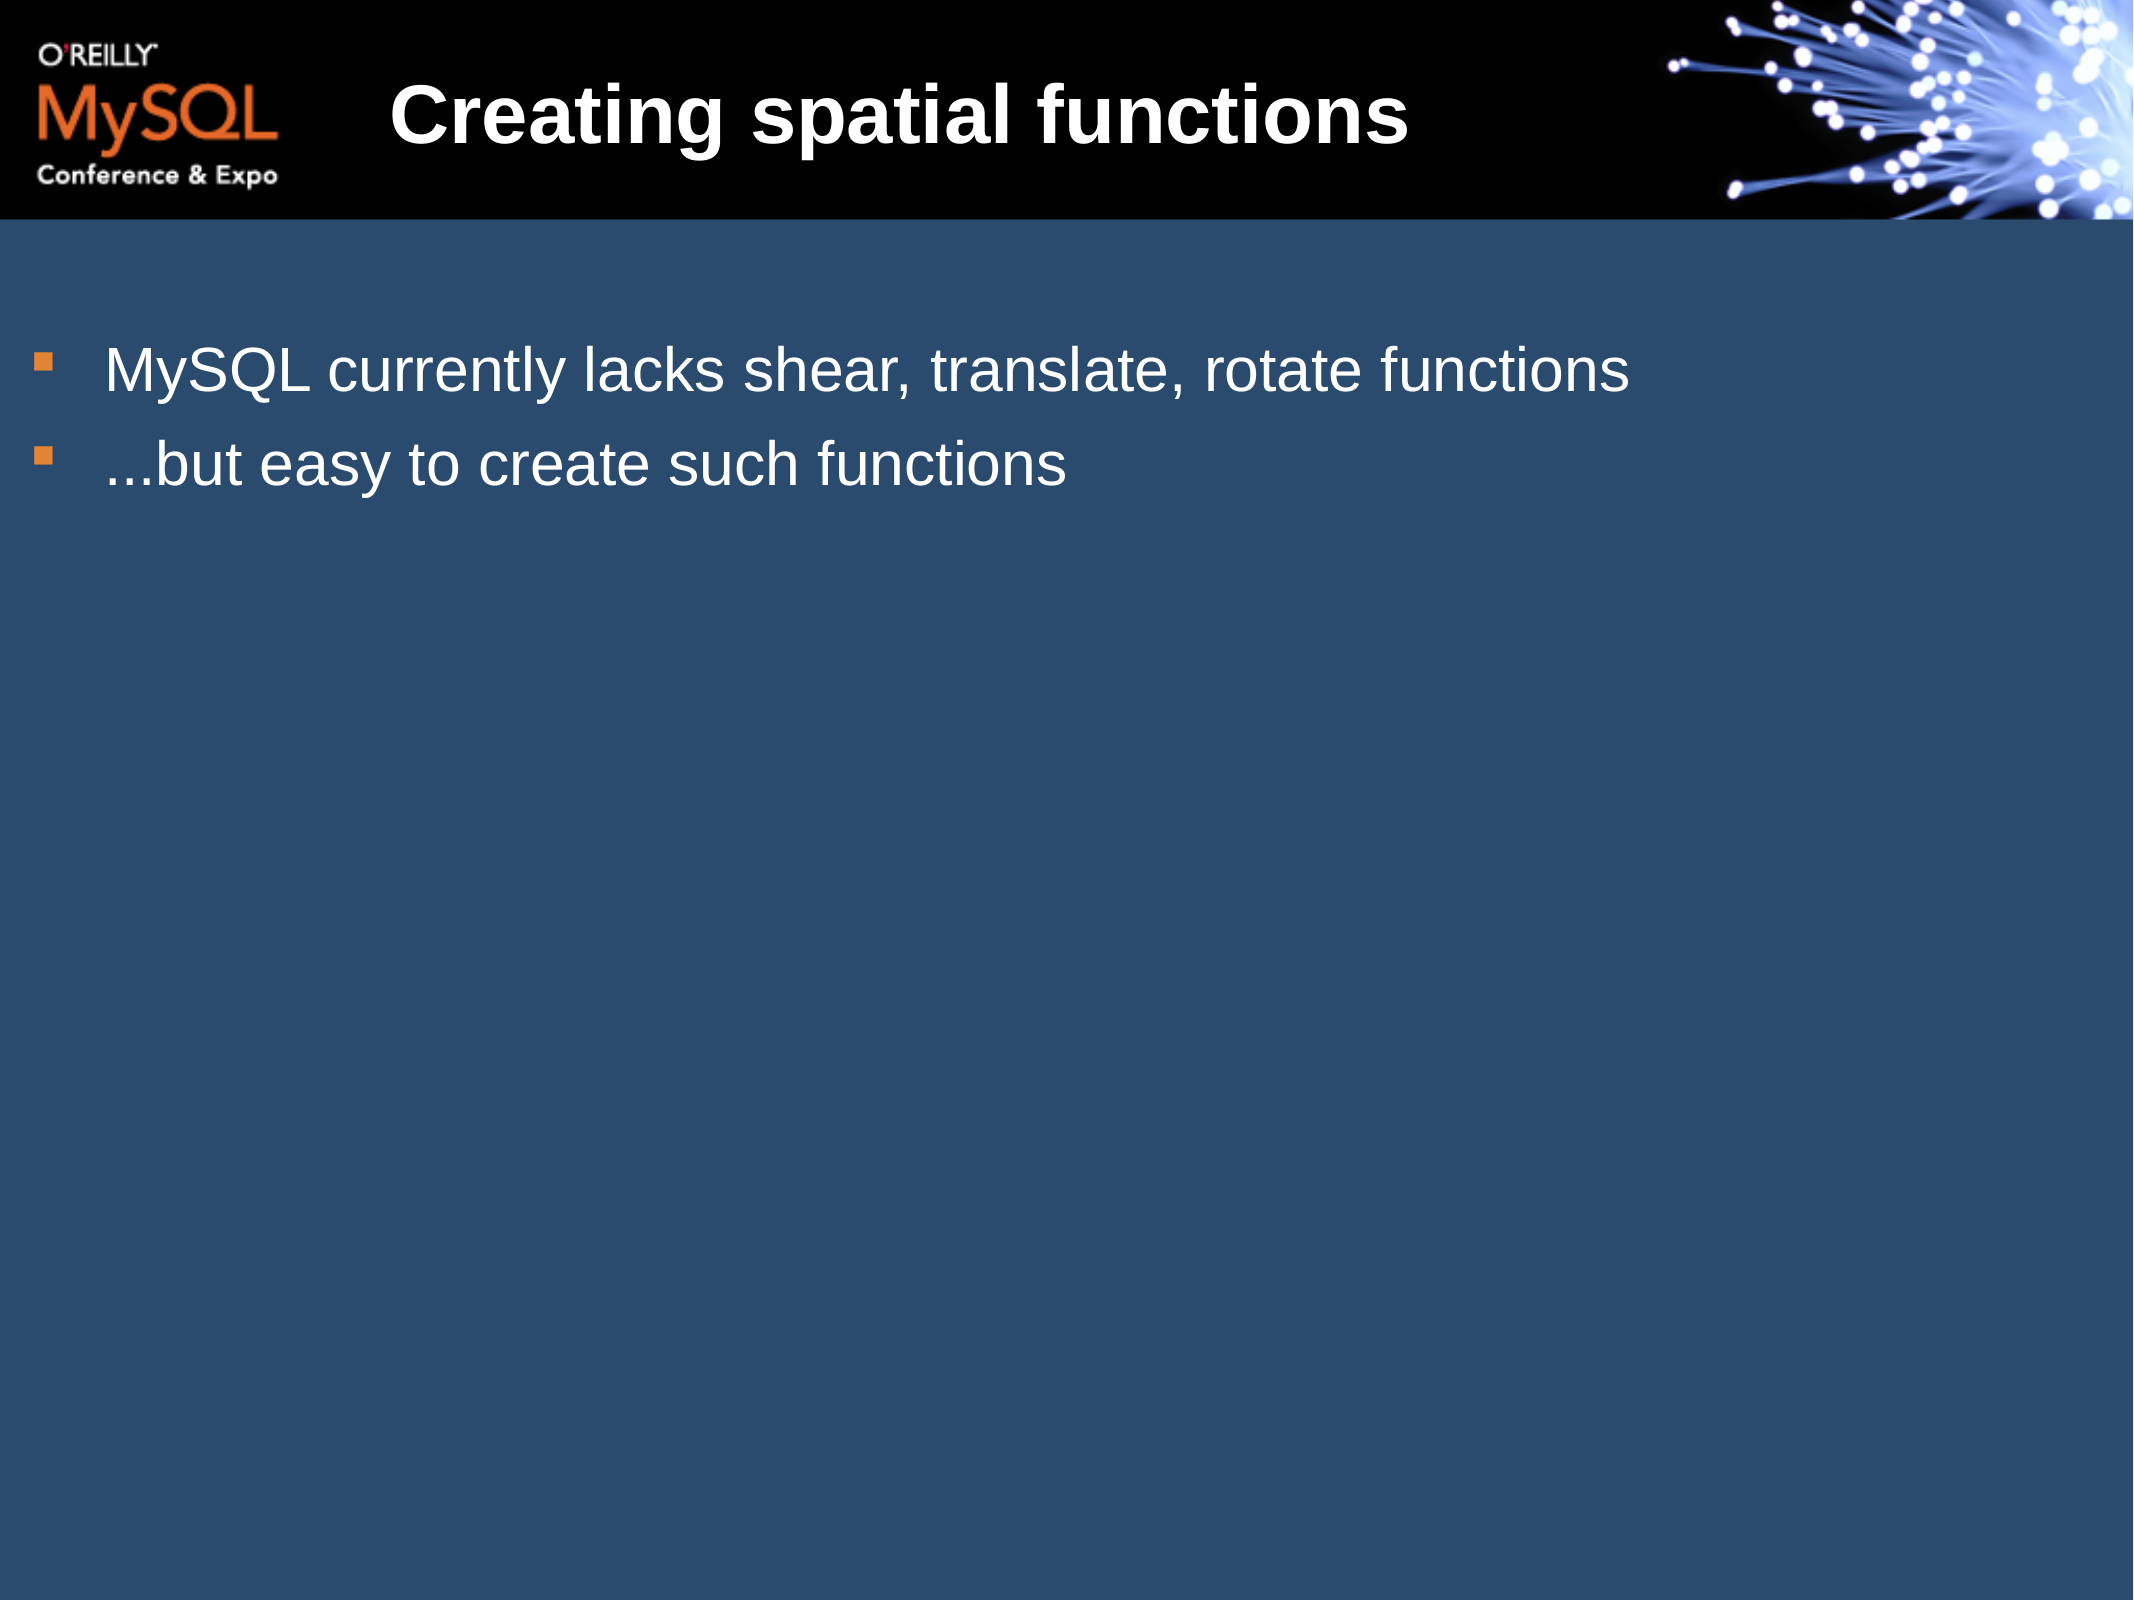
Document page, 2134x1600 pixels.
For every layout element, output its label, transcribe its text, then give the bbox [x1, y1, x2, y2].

title Creating spatial functions [381, 36, 2103, 193]
picture [0, 0, 2134, 1600]
list MySQL currently lacks shear, translate, rotate functions ...but easy to create such functions [0, 231, 2103, 1426]
